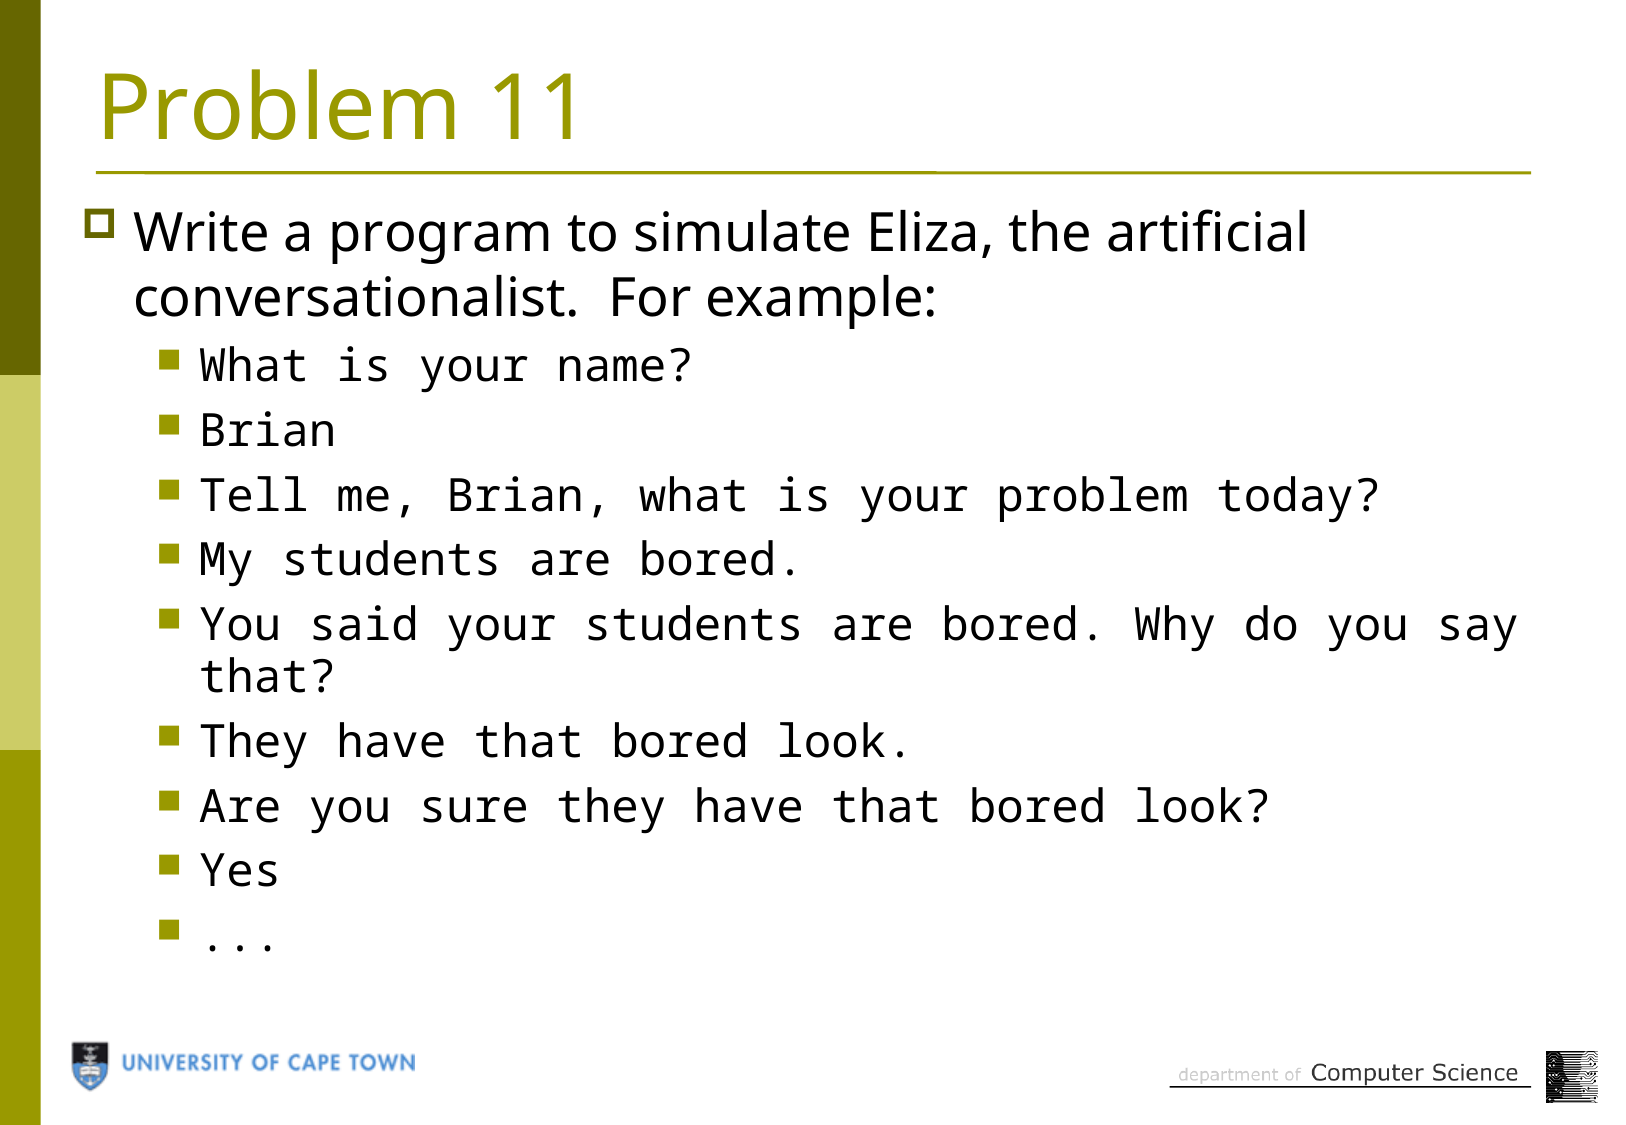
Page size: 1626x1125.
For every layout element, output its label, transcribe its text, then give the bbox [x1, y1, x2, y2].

picture [61, 1024, 415, 1103]
text_box Write a program to simulate Eliza, the artificial conversationalist. For example: What is your name? Brian Tell me, Brian, what is your problem today? My students are bored. You said your students are bored. Why do you say that? They have that bored look. Are you sure they have that bored look? Yes ... [81, 196, 1543, 972]
picture [1169, 1043, 1532, 1091]
title Problem 11 [81, 37, 1543, 180]
picture [1546, 1051, 1598, 1103]
